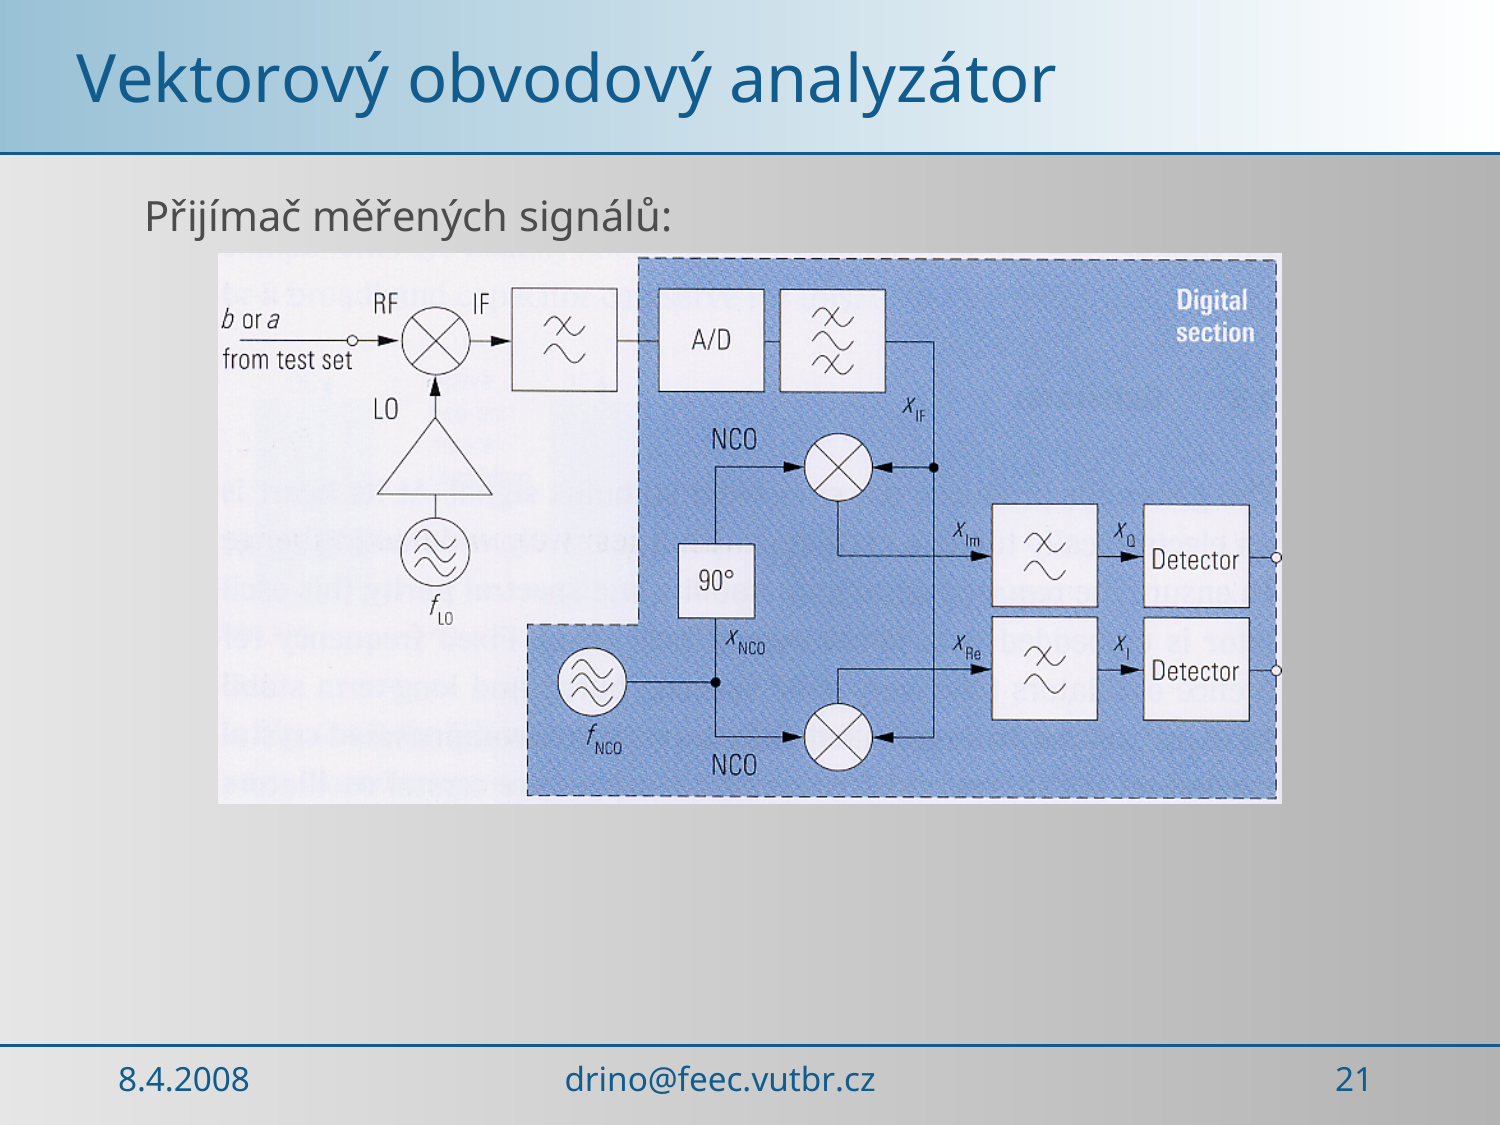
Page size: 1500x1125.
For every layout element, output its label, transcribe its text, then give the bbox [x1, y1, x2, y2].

picture [218, 253, 1282, 804]
text_box 8.4.2008 [103, 1049, 432, 1125]
text_box drino@feec.vutbr.cz [454, 1049, 987, 1125]
text_box Přijímač měřených signálů: [59, 178, 1442, 252]
title Vektorový obvodový analyzátor [0, 0, 1500, 152]
text_box <číslo> [1075, 1049, 1388, 1125]
